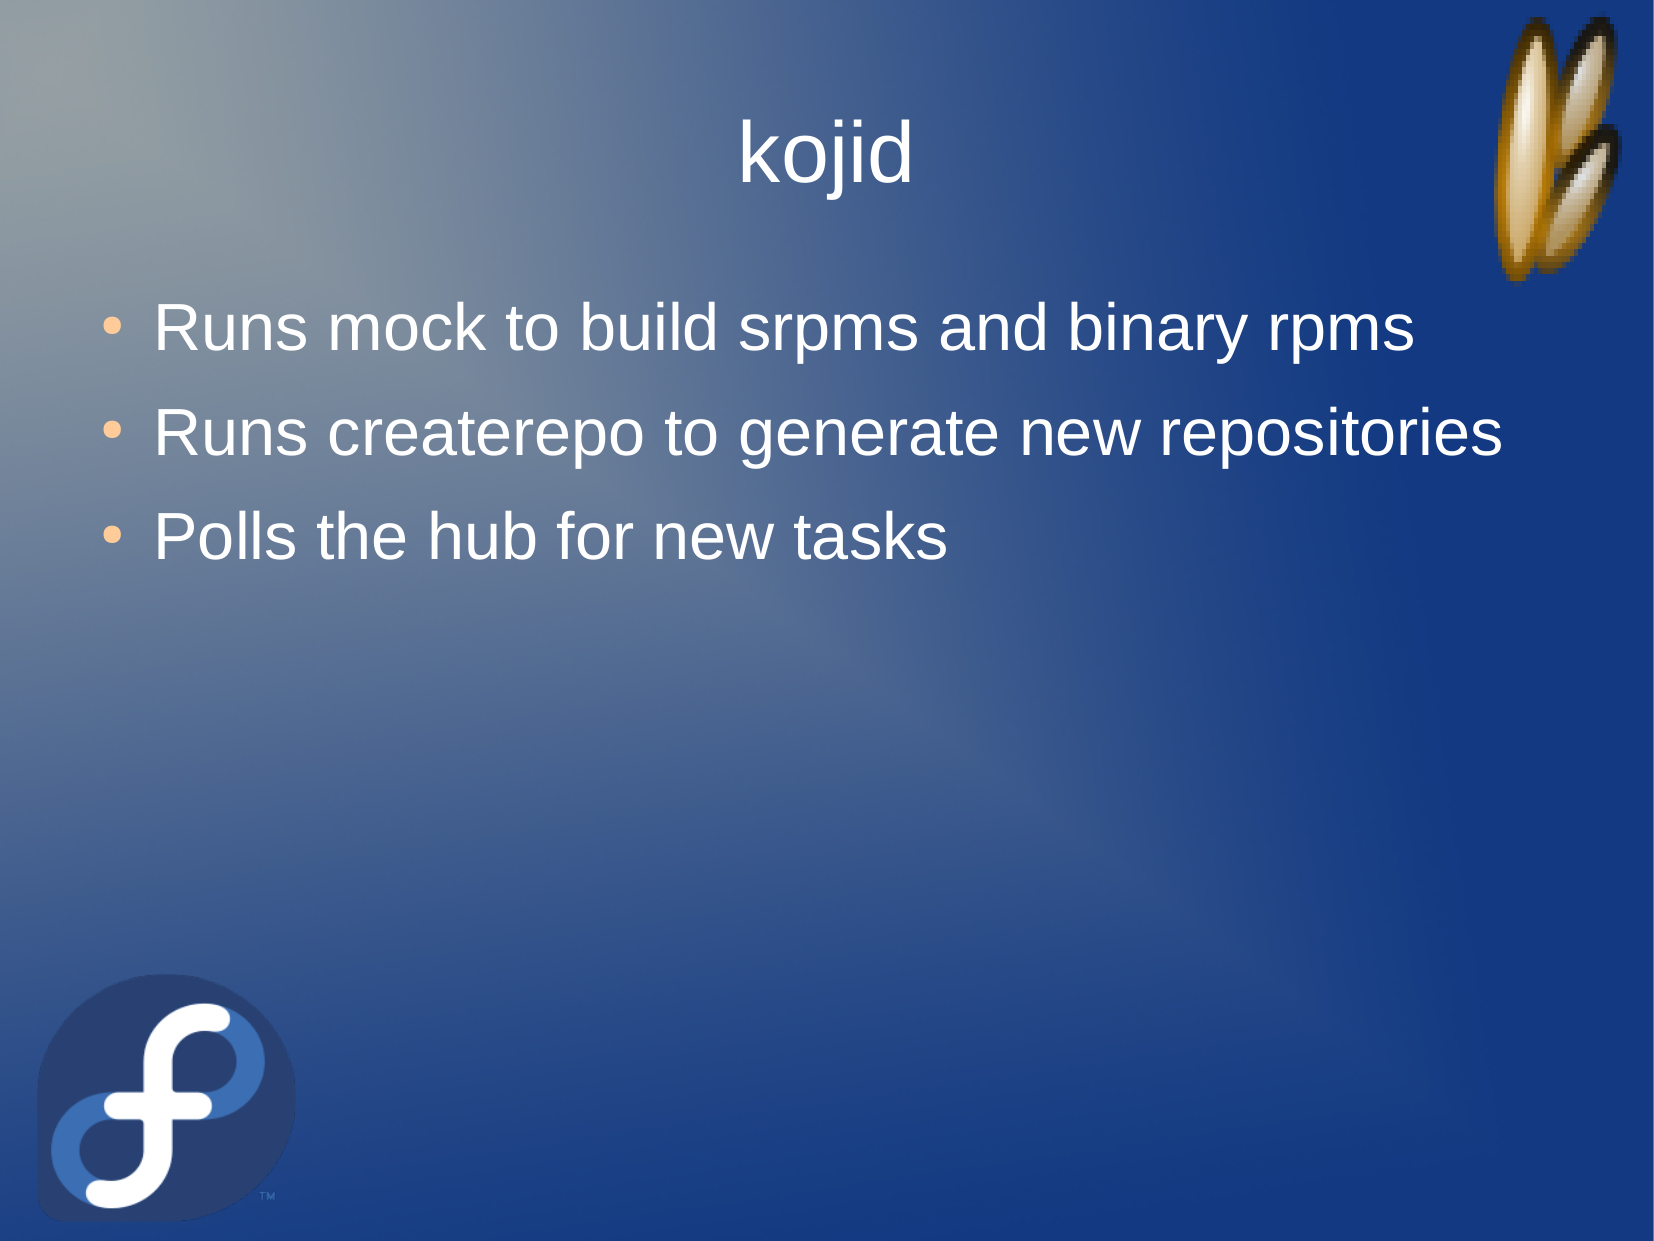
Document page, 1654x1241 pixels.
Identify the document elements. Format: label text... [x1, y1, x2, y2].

picture [0, 0, 1654, 1241]
title kojid [82, 49, 1571, 257]
list Runs mock to build srpms and binary rpms Runs createrepo to generate new repositories Polls the hub for new tasks [82, 290, 1571, 1109]
